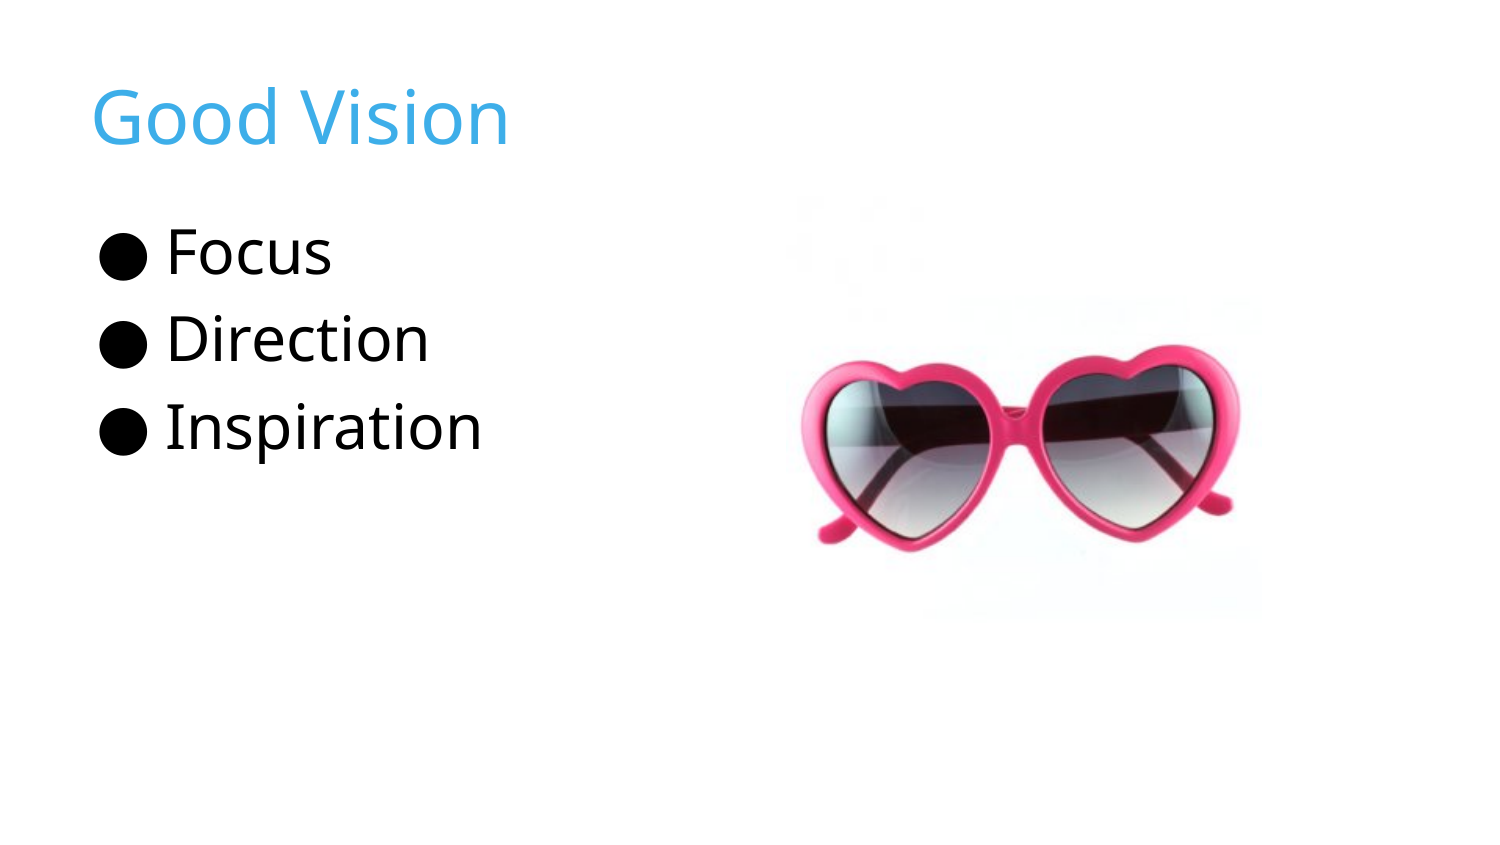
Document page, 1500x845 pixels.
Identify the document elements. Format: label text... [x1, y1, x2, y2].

title Good Vision [75, 33, 1425, 175]
picture [786, 196, 1262, 673]
list Focus Direction Inspiration [75, 197, 880, 809]
